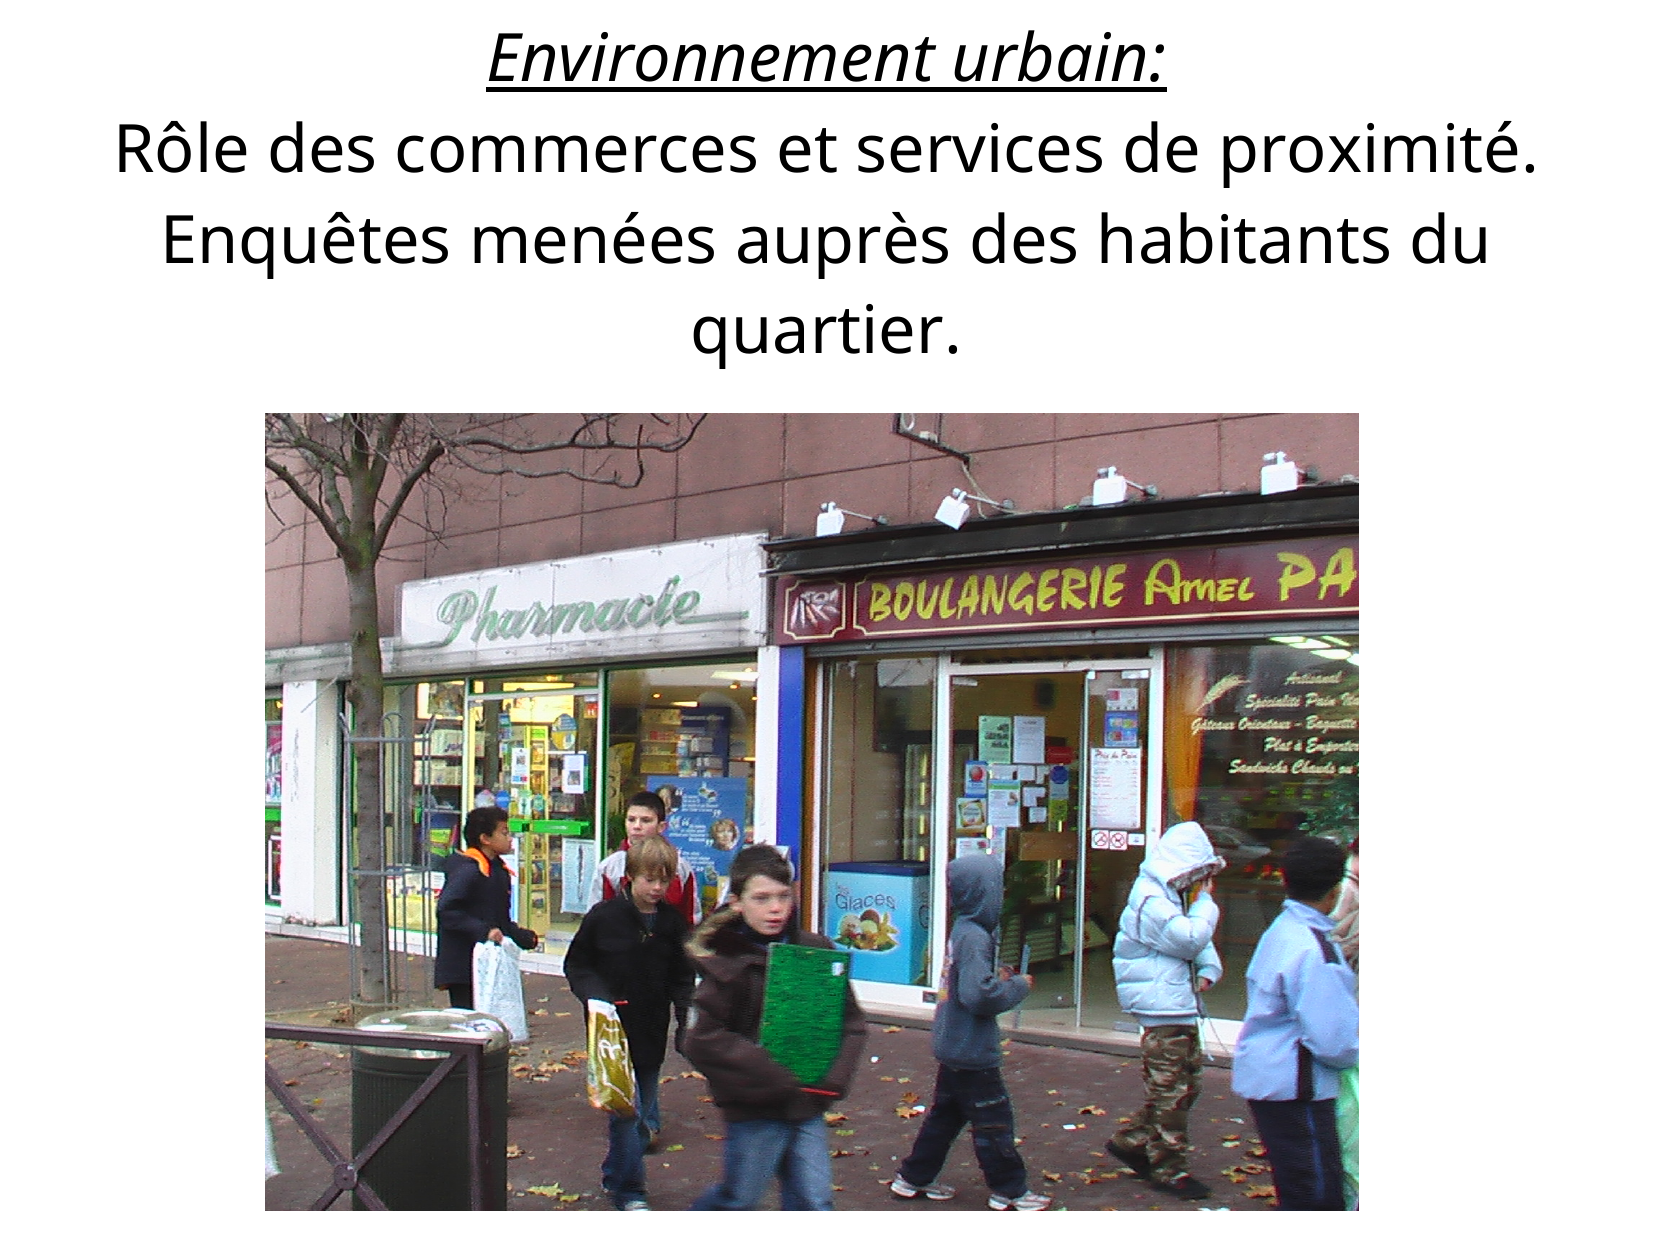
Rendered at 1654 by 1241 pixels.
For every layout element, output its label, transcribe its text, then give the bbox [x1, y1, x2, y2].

title Environnement urbain: Rôle des commerces et services de proximité. Enquêtes menées auprès des habitants du quartier. [82, 0, 1571, 384]
picture [265, 413, 1359, 1211]
